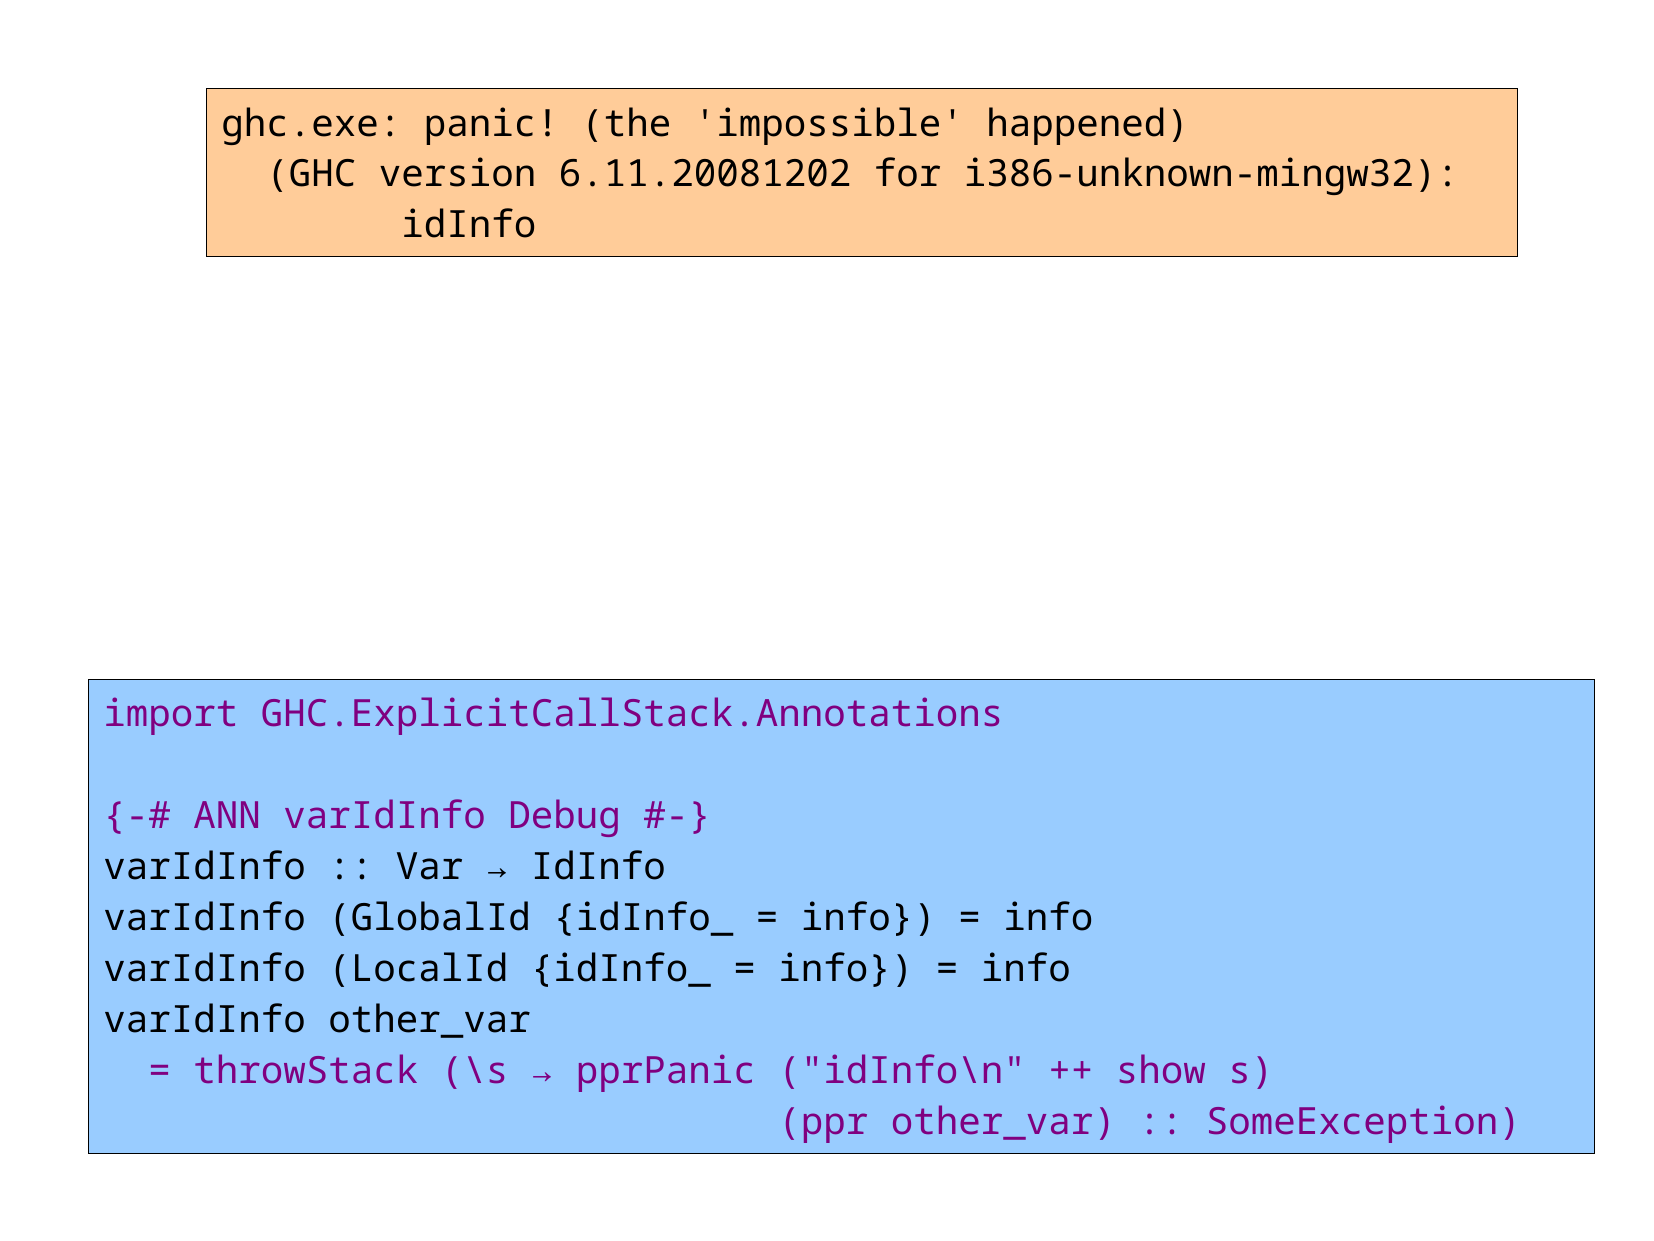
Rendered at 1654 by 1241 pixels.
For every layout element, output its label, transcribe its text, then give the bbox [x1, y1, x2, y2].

text_box ghc.exe: panic! (the 'impossible' happened) (GHC version 6.11.20081202 for i386-unknown-mingw32): idInfo [206, 88, 1518, 237]
text_box import GHC.ExplicitCallStack.Annotations {-# ANN varIdInfo Debug #-} varIdInfo :: Var → IdInfo varIdInfo (GlobalId {idInfo_ = info}) = info varIdInfo (LocalId {idInfo_ = info}) = info varIdInfo other_var = throwStack (\s → pprPanic ("idInfo\n" ++ show s) (ppr other_var) :: SomeException) [88, 679, 1595, 1093]
